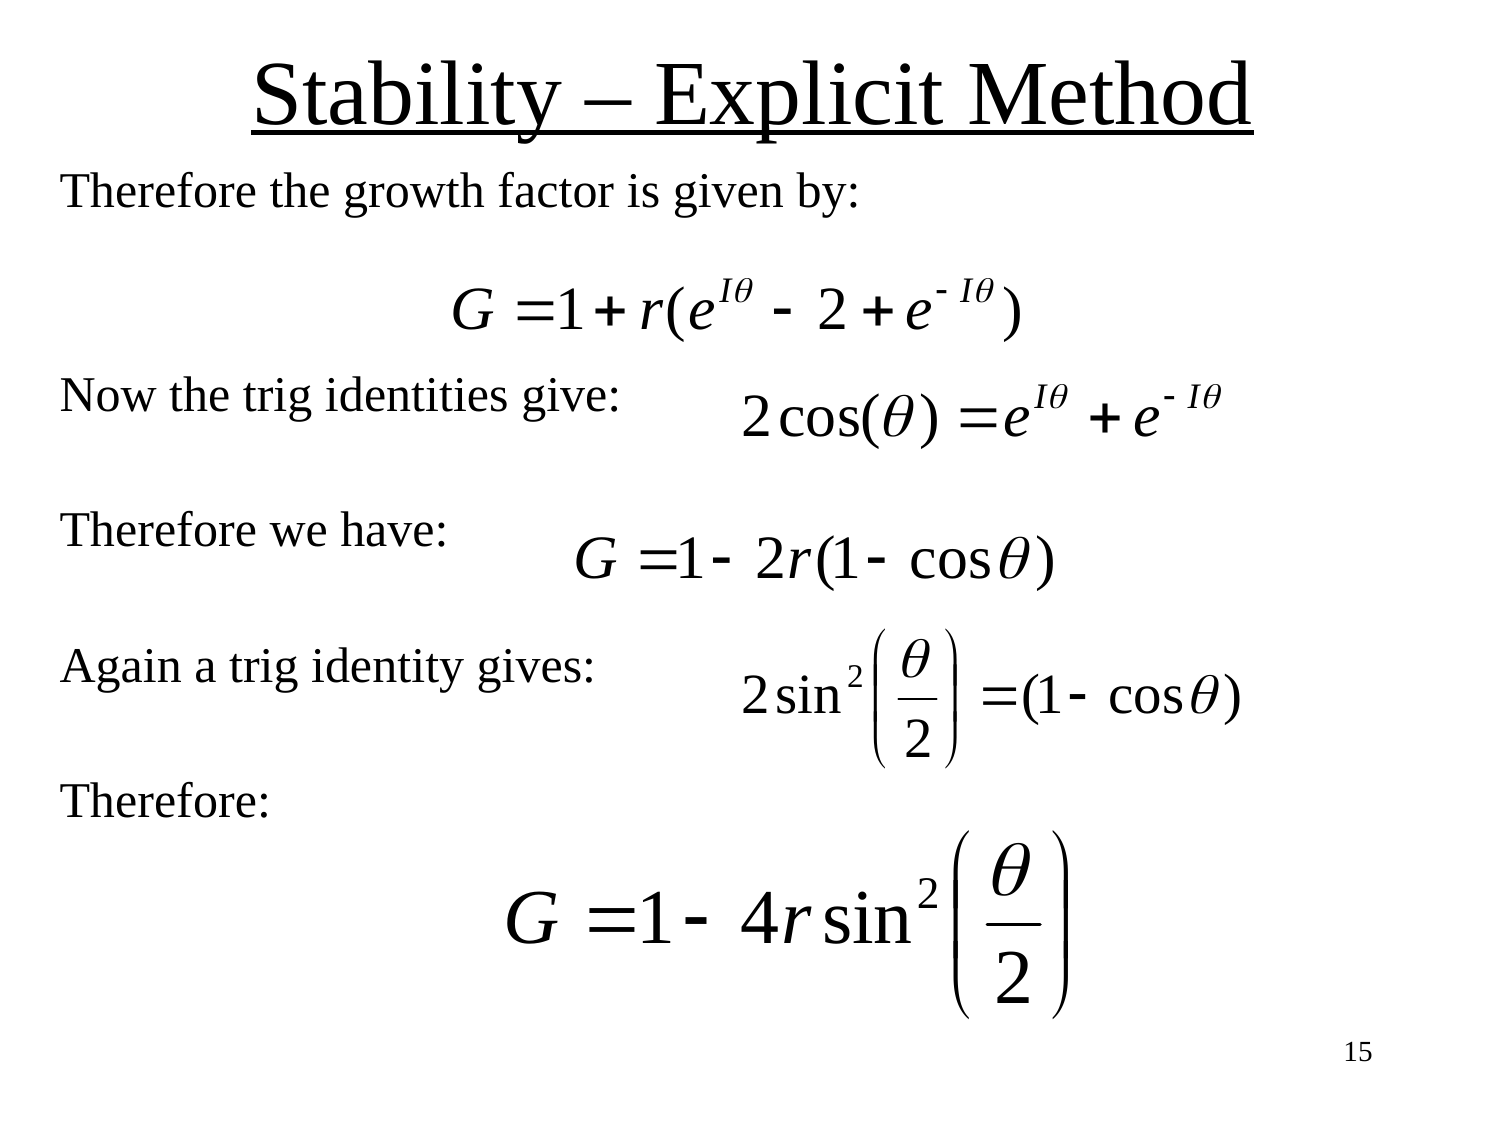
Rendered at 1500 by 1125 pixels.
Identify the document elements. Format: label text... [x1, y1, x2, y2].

title Stability – Explicit Method [115, 0, 1391, 155]
chart [494, 814, 1092, 1035]
chart [442, 263, 1045, 356]
chart [733, 618, 1251, 780]
chart [732, 369, 1252, 462]
text_box <number> [1074, 1025, 1388, 1101]
list Therefore the growth factor is given by: Now the trig identities give: Therefore we have: Again a trig identity gives: Therefore: [44, 155, 1500, 956]
chart [566, 522, 1081, 605]
